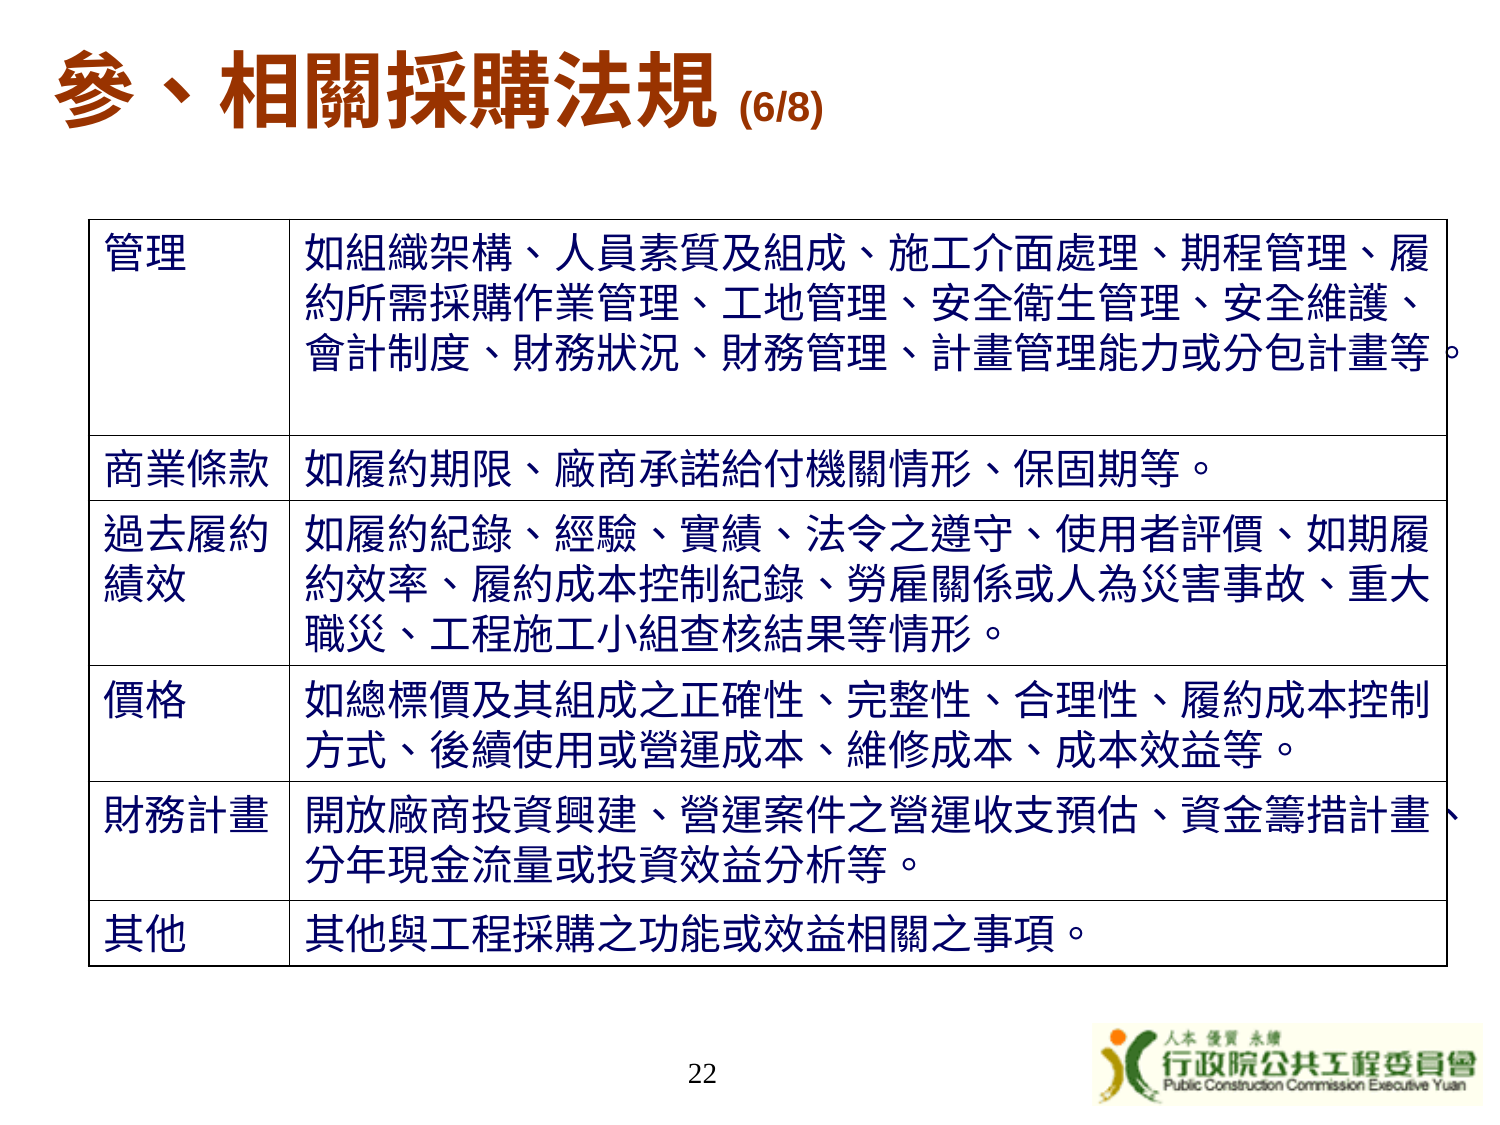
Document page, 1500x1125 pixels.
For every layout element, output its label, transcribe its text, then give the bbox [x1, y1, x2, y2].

table_cell 財務計畫 [90, 782, 289, 900]
table_cell 如履約期限、廠商承諾給付機關情形、保固期等。 [290, 436, 1446, 500]
table_cell 如總標價及其組成之正確性、完整性、合理性、履約成本控制方式、後續使用或營運成本、維修成本、成本效益等。 [290, 666, 1446, 781]
text_box <編號> [643, 1046, 762, 1098]
table_header 如組織架構、人員素質及組成、施工介面處理、期程管理、履約所需採購作業管理、工地管理、安全衛生管理、安全維護、會計制度、財務狀況、財務管理、計畫管理能力或分包計畫等。 [290, 220, 1446, 435]
table_cell 商業條款 [90, 436, 289, 500]
table_header 管理 [90, 220, 289, 435]
title 參、相關採購法規(6/8) [37, 25, 1461, 152]
table_cell 開放廠商投資興建、營運案件之營運收支預估、資金籌措計畫、分年現金流量或投資效益分析等。 [290, 782, 1446, 900]
table_cell 如履約紀錄、經驗、實績、法令之遵守、使用者評價、如期履約效率、履約成本控制紀錄、勞雇關係或人為災害事故、重大職災、工程施工小組查核結果等情形。 [290, 501, 1446, 665]
table_cell 其他 [90, 901, 289, 965]
picture [1092, 1023, 1483, 1106]
table_cell 價格 [90, 666, 289, 781]
table_cell 過去履約績效 [90, 501, 289, 665]
table_cell 其他與工程採購之功能或效益相關之事項。 [290, 901, 1446, 965]
